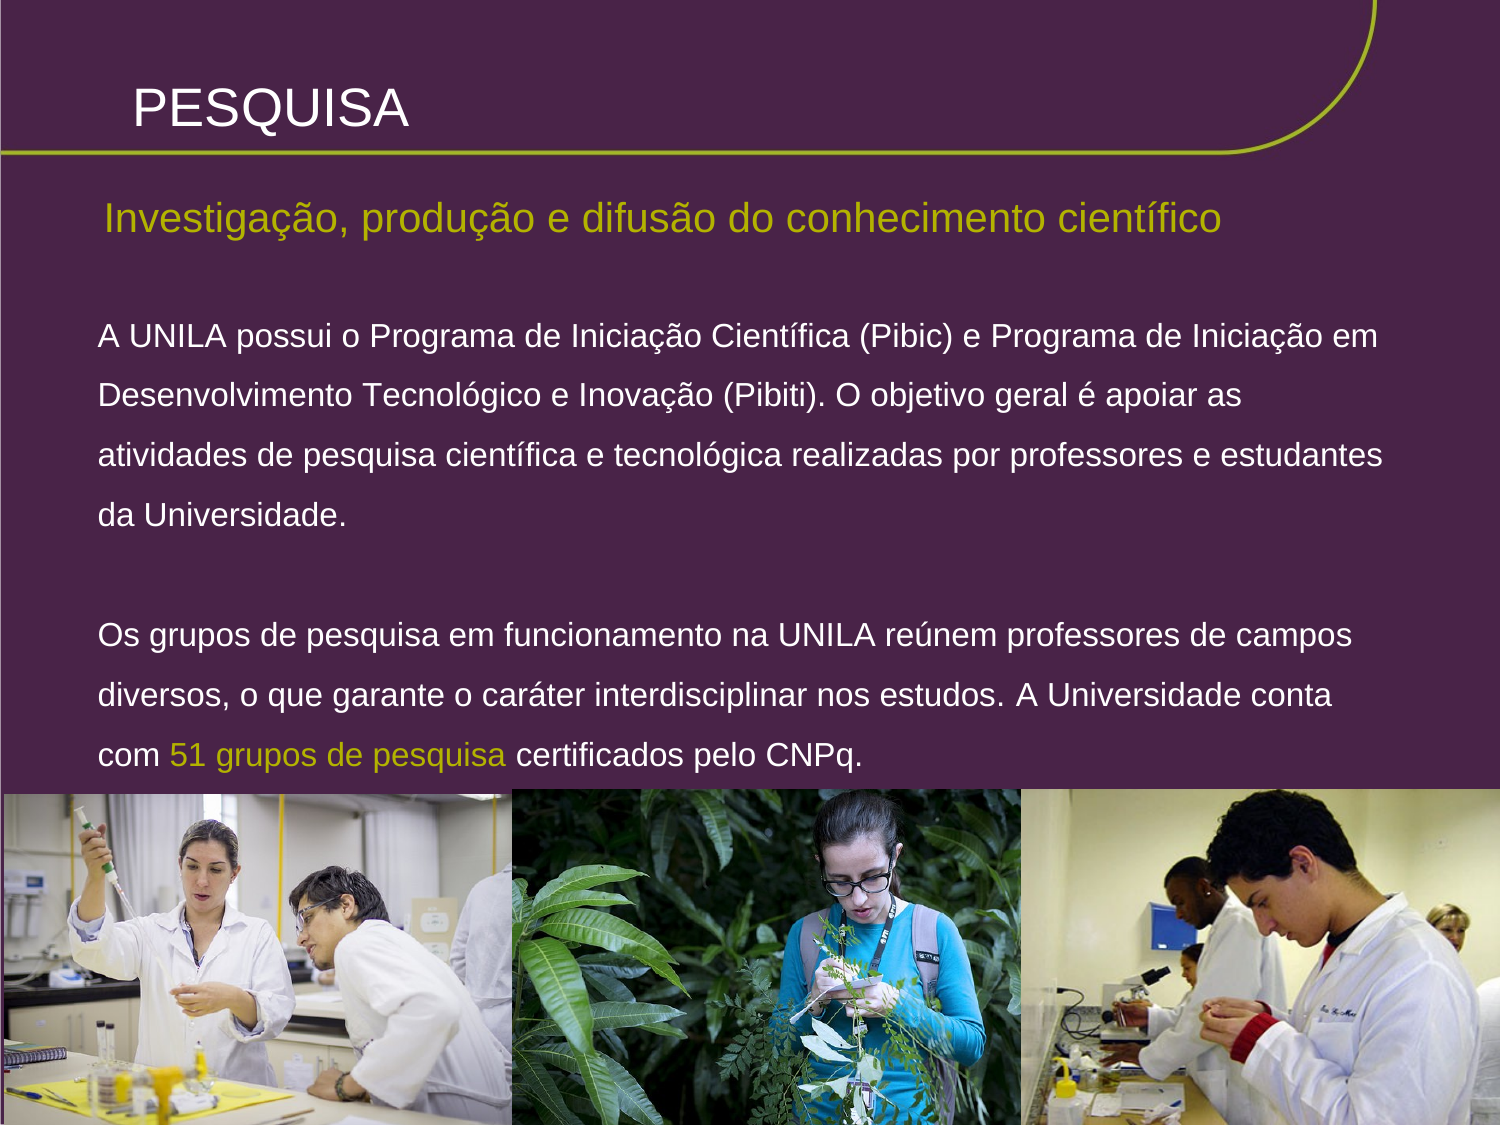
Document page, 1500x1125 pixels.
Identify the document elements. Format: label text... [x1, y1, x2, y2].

text_box Investigação, produção e difusão do conhecimento científico [88, 183, 1341, 249]
picture [0, 0, 1500, 1125]
text_box PESQUISA [117, 64, 1093, 145]
text_box A UNILA possui o Programa de Iniciação Científica (Pibic) e Programa de Iniciação em Desenvolvimento Tecnológico e Inovação (Pibiti). O objetivo geral é apoiar as atividades de pesquisa científica e tecnológica realizadas por professores e estudantes da Universidade. Os grupos de pesquisa em funcionamento na UNILA reúnem professores de campos diversos, o que garante o caráter interdisciplinar nos estudos. A Universidade conta com 51 grupos de pesquisa certificados pelo CNPq. [82, 286, 1418, 781]
